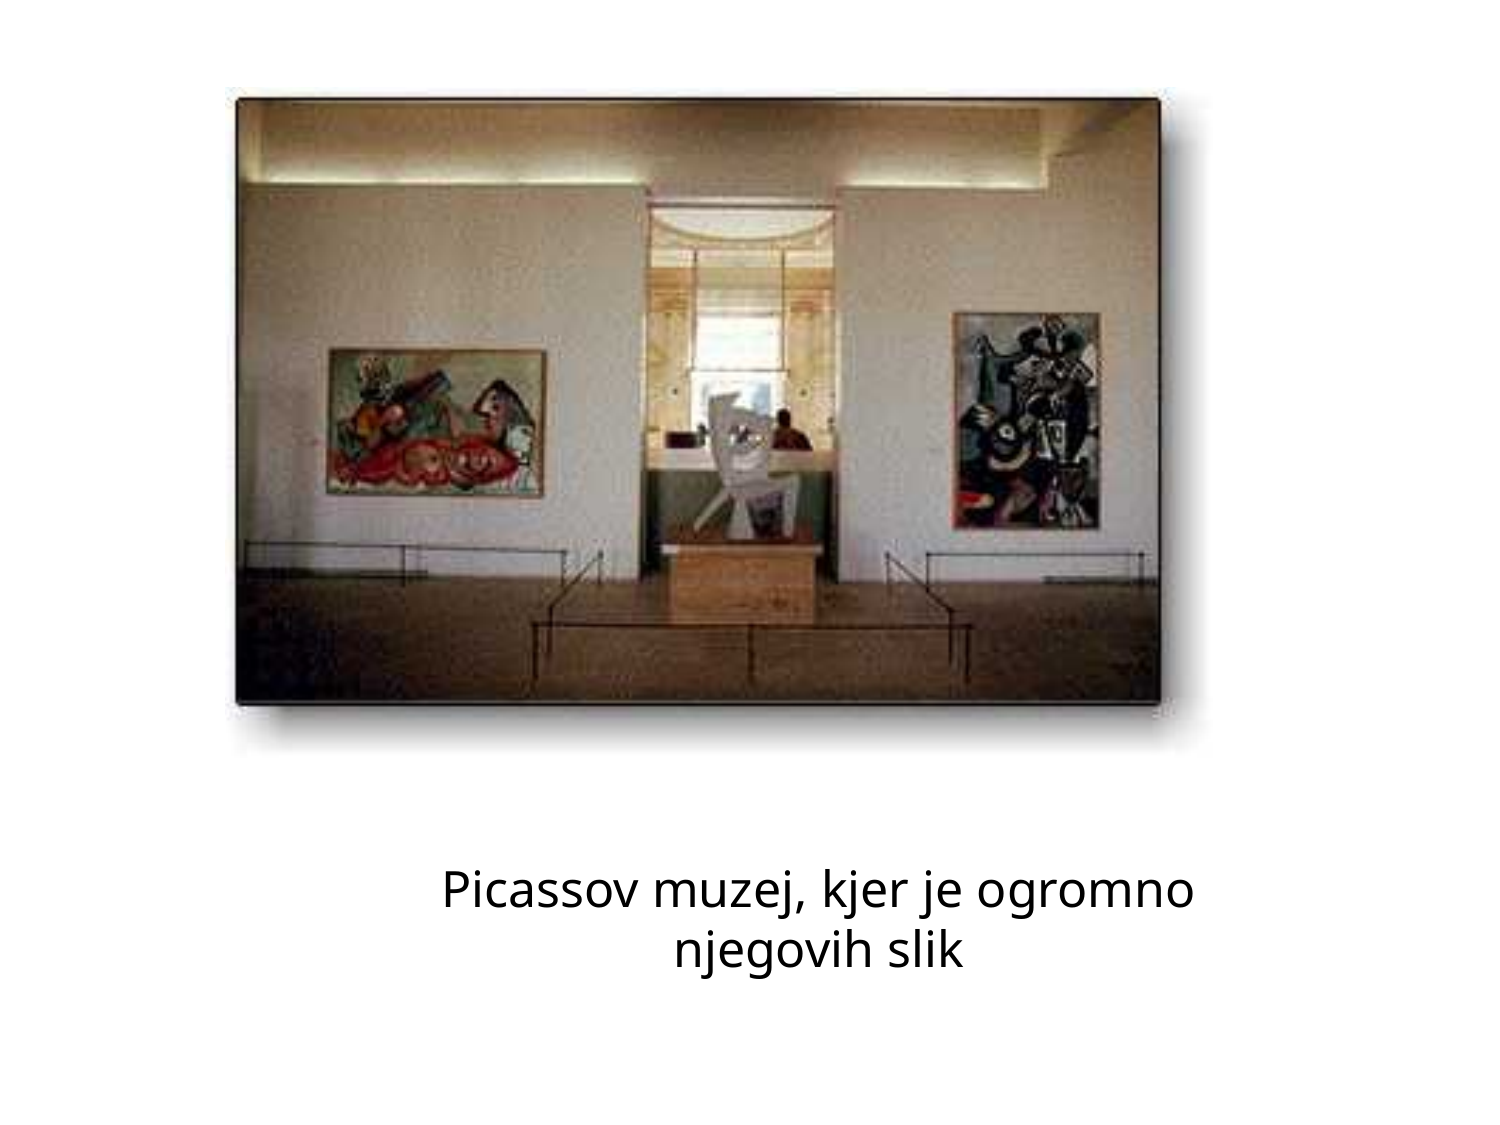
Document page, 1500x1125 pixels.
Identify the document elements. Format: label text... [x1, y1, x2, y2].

picture [225, 87, 1213, 758]
text_box Picassov muzej, kjer je ogromno njegovih slik [350, 849, 1288, 985]
